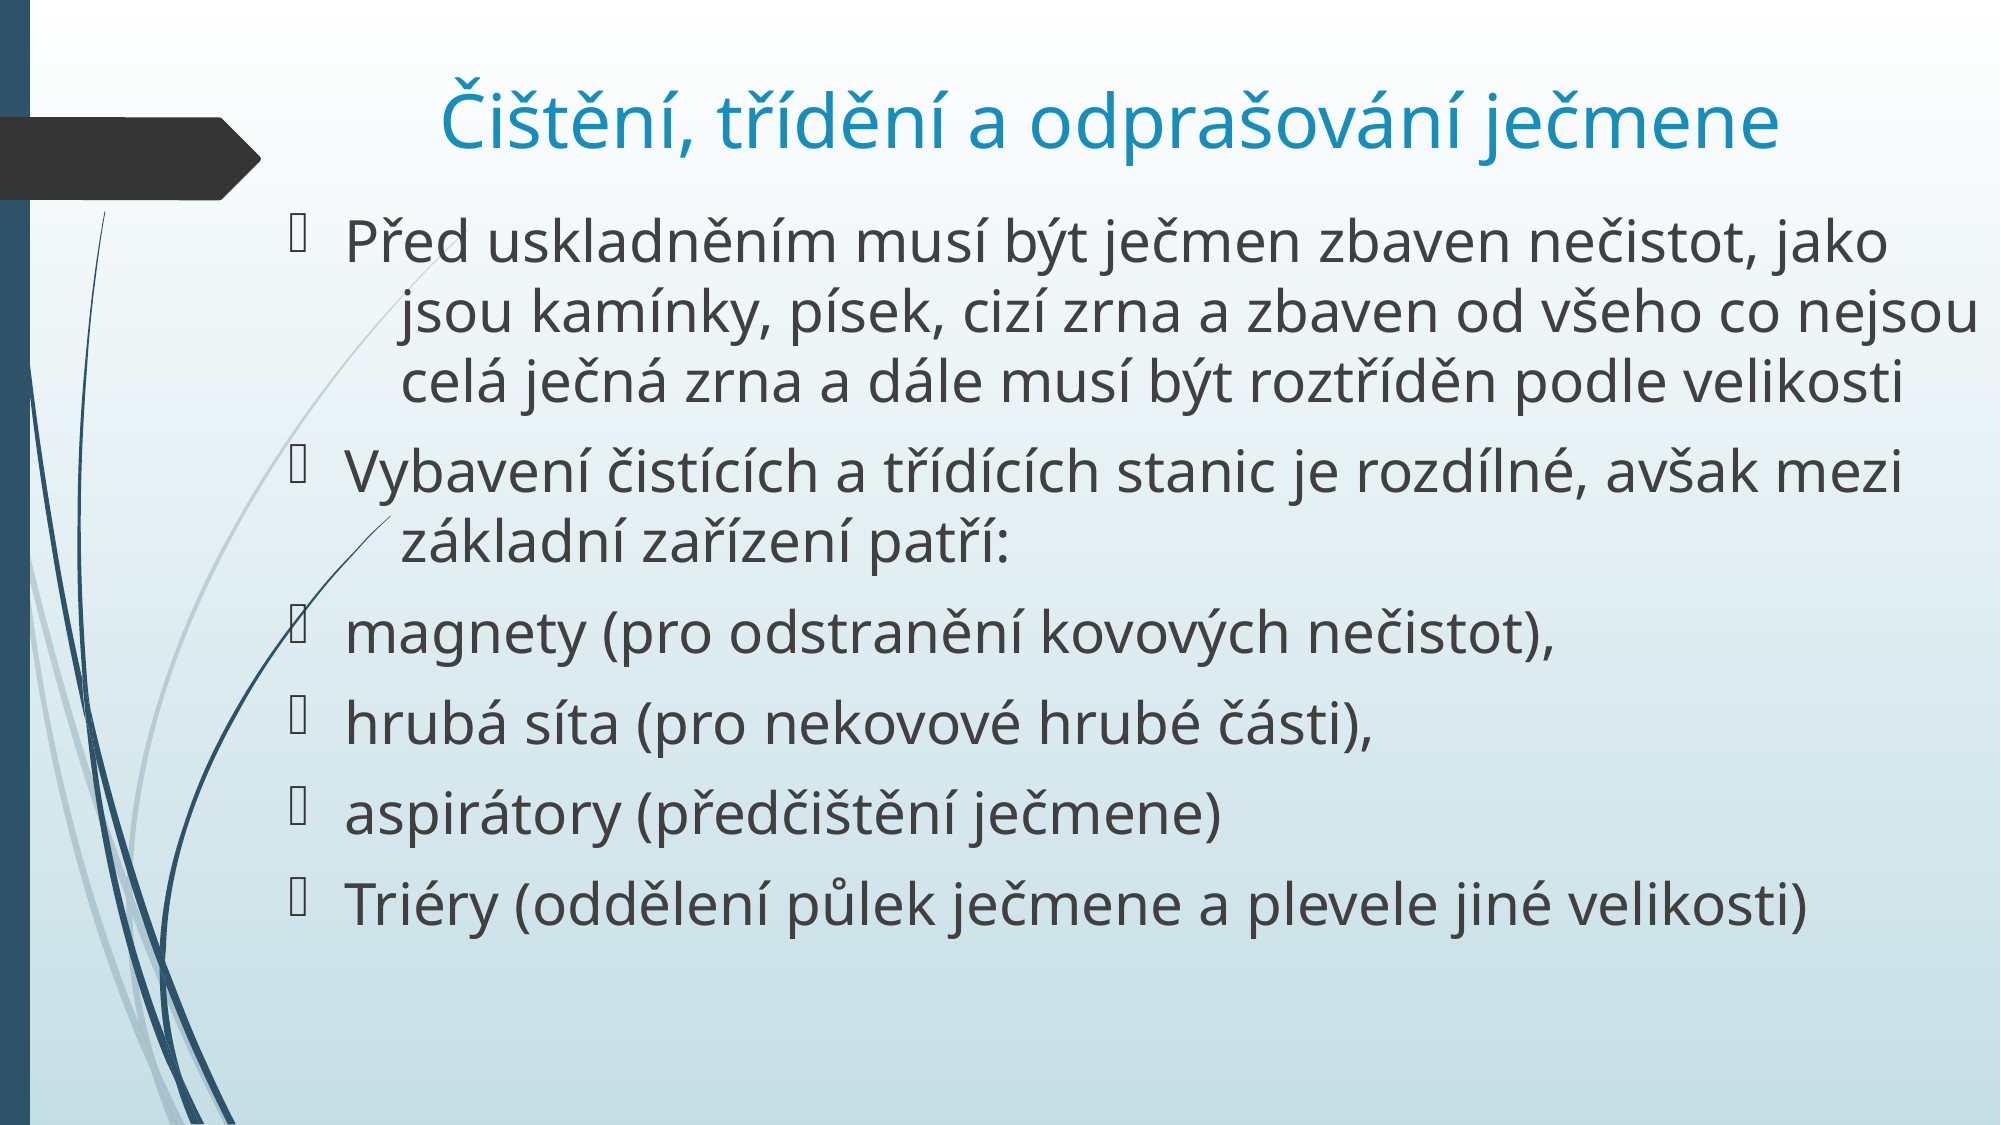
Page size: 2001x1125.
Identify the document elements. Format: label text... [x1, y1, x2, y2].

title Čištění, třídění a odprašování ječmene [424, 65, 1887, 196]
list Před uskladněním musí být ječmen zbaven nečistot, jako jsou kamínky, písek, cizí zrna a zbaven od všeho co nejsou celá ječná zrna a dále musí být roztříděn podle velikosti Vybavení čistících a třídících stanic je rozdílné, avšak mezi základní zařízení patří: magnety (pro odstranění kovových nečistot), hrubá síta (pro nekovové hrubé části), aspirátory (předčištění ječmene) Triéry (oddělení půlek ječmene a plevele jiné velikosti) [273, 196, 2000, 970]
